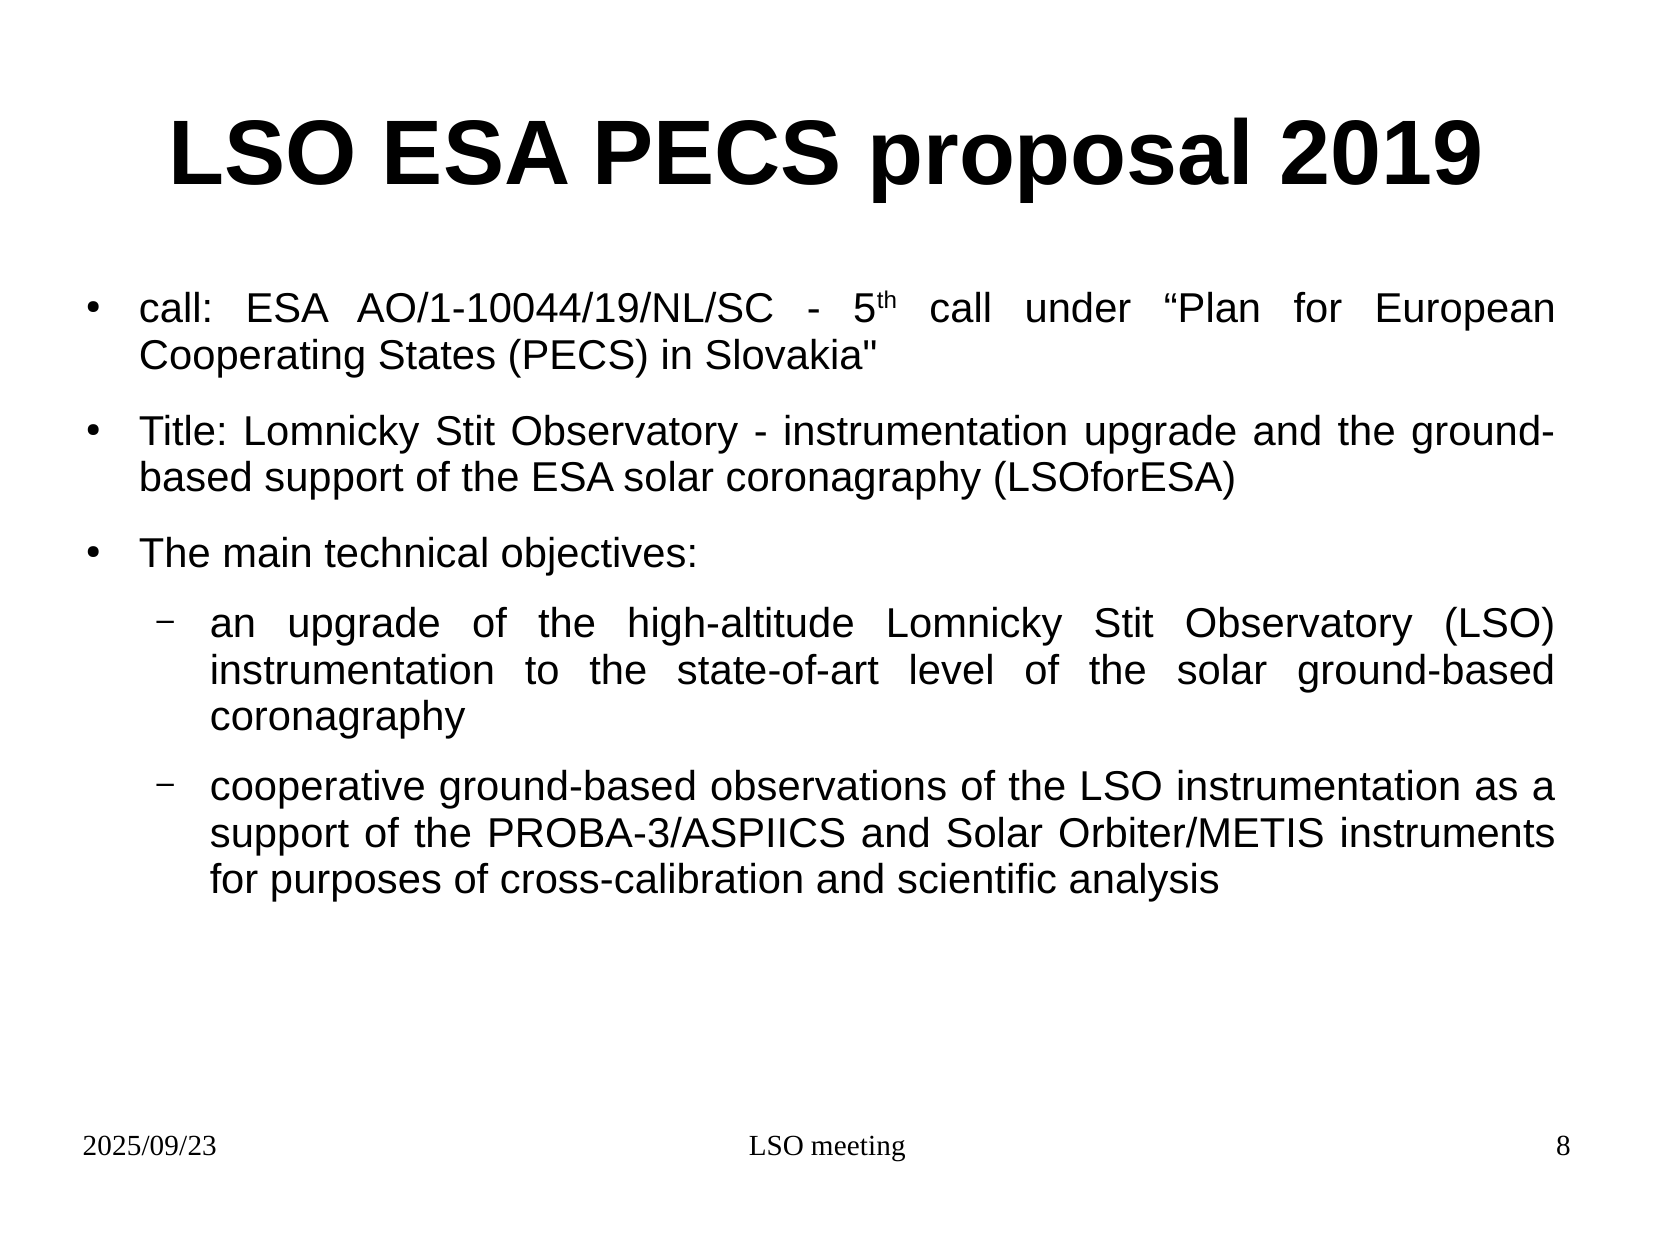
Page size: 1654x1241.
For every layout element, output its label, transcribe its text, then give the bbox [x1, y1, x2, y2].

list call: ESA AO/1-10044/19/NL/SC - 5th call under “Plan for European Cooperating States (PECS) in Slovakia" Title: Lomnicky Stit Observatory - instrumentation upgrade and the ground-based support of the ESA solar coronagraphy (LSOforESA) The main technical objectives: an upgrade of the high-altitude Lomnicky Stit Observatory (LSO) instrumentation to the state-of-art level of the solar ground-based coronagraphy cooperative ground-based observations of the LSO instrumentation as a support of the PROBA-3/ASPIICS and Solar Orbiter/METIS instruments for purposes of cross-calibration and scientific analysis [68, 285, 1557, 1111]
title LSO ESA PECS proposal 2019 [82, 49, 1571, 257]
